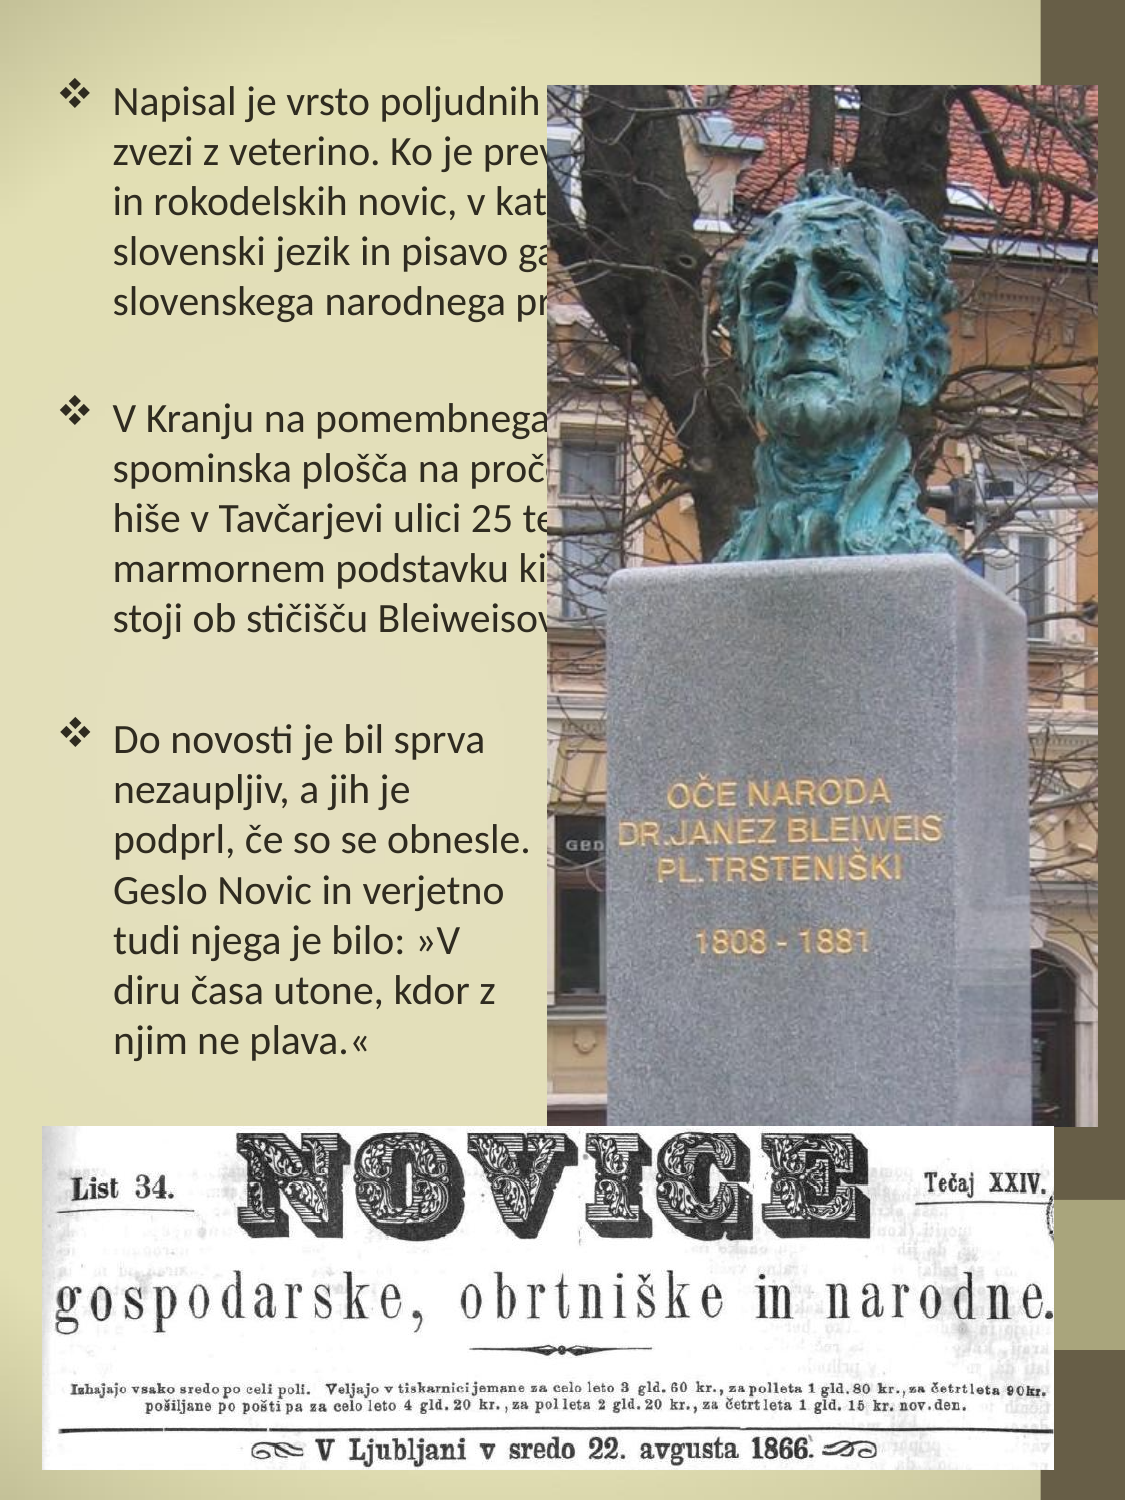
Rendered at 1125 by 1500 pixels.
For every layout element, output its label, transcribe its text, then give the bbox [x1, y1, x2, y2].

text_box Do novosti je bil sprva nezaupljiv, a jih je podprl, če so se obnesle. Geslo Novic in verjetno tudi njega je bilo: »V diru časa utone, kdor z njim ne plava.« [42, 704, 548, 1070]
list Napisal je vrsto poljudnih in znanstvenih del v zvezi z veterino. Ko je prevzel urejanje Kmetijskih in rokodelskih novic, v katerih je uporabljal slovenski jezik in pisavo gajico, je stopil v sam vrh slovenskega narodnega prebujenja. V Kranju na pomembnega rojaka opozarja spominska plošča na pročelju njegove rojstne hiše v Tavčarjevi ulici 25 ter doprsni kip na marmornem podstavku kiparja Metoda Frlice, ki stoji ob stičišču Bleiweisove in Koroške ceste. [41, 53, 963, 649]
picture [0, 0, 1098, 1500]
